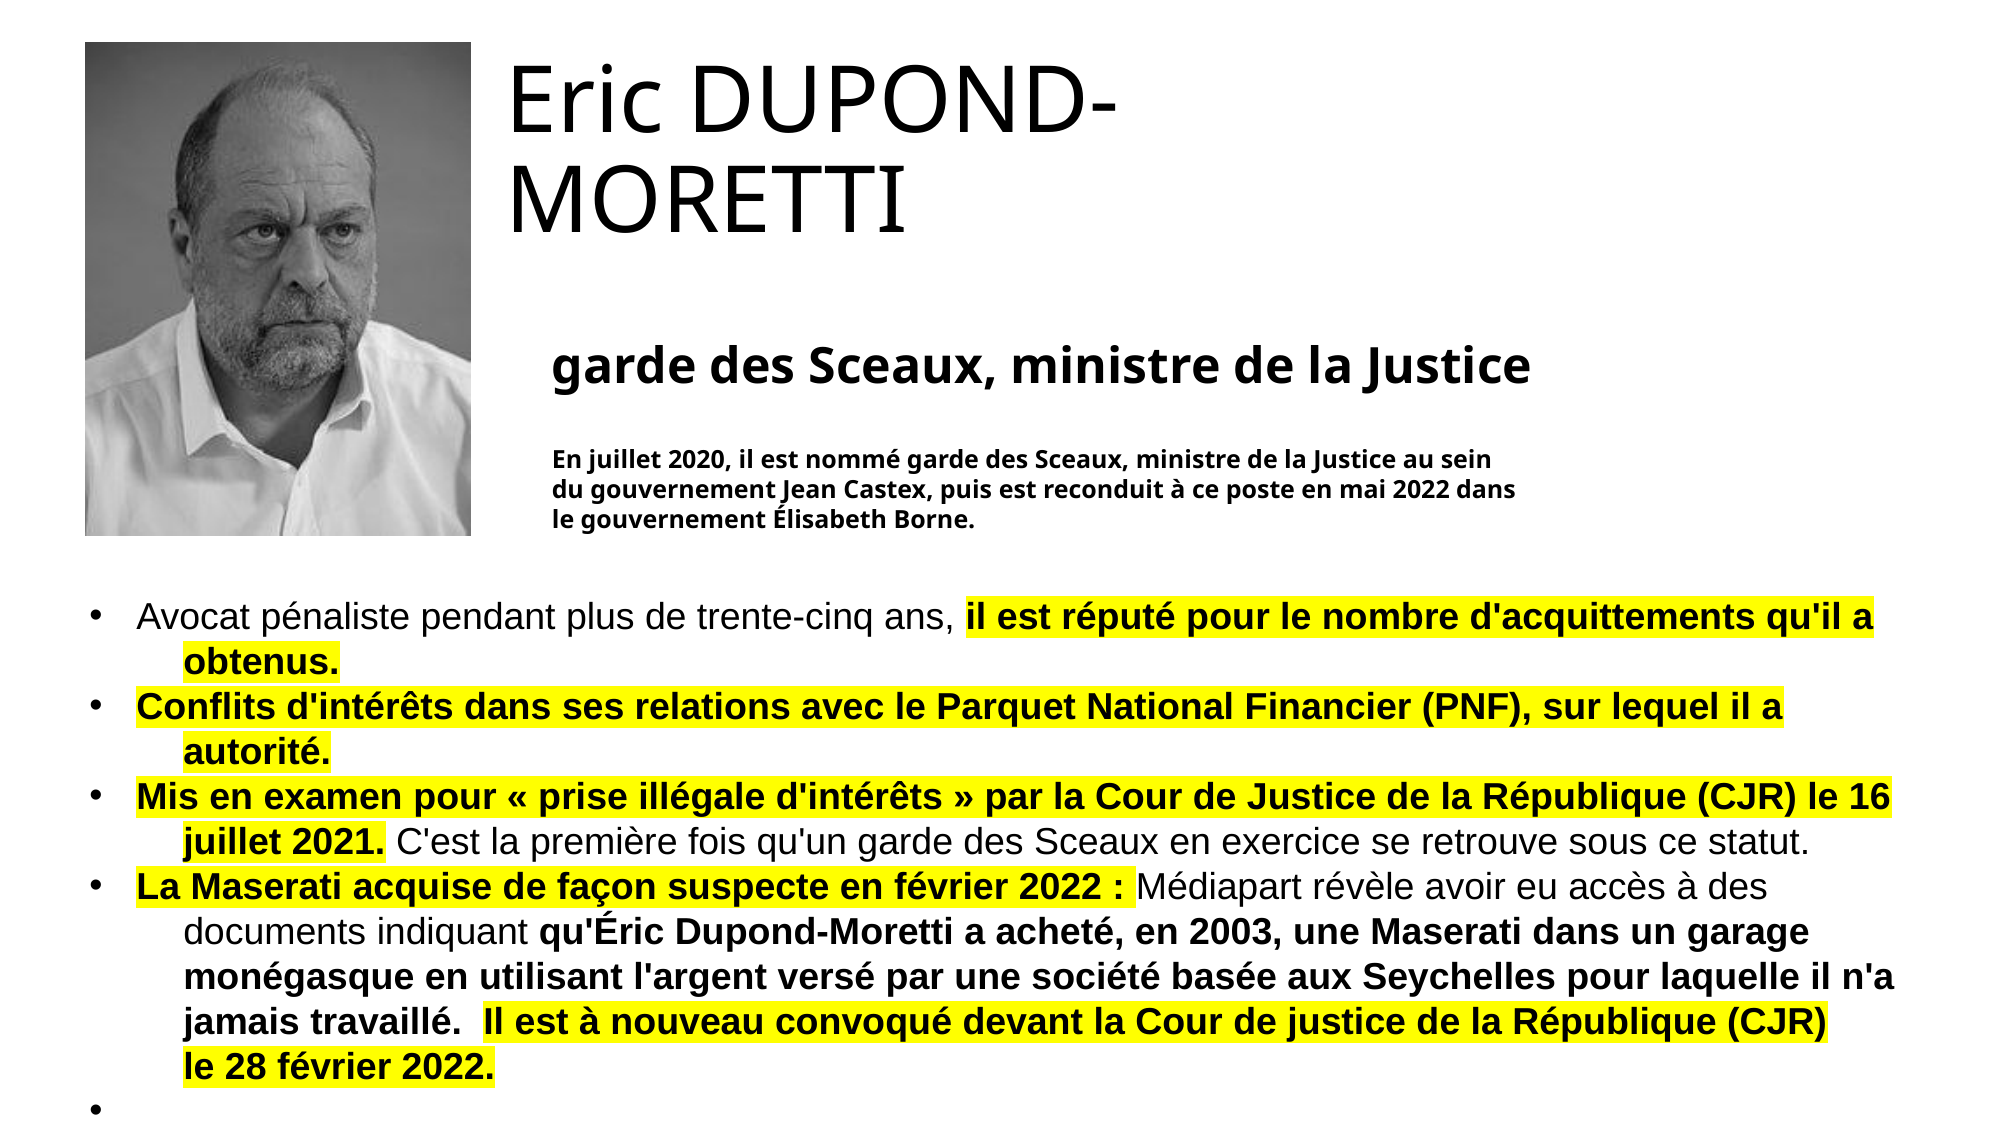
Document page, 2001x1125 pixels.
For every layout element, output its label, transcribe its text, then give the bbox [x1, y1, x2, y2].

text_box garde des Sceaux, ministre de la Justice [536, 200, 1765, 535]
text_box En juillet 2020, il est nommé garde des Sceaux, ministre de la Justice au sein du gouvernement Jean Castex, puis est reconduit à ce poste en mai 2022 dans le gouvernement Élisabeth Borne. [536, 436, 1537, 543]
picture [85, 42, 471, 536]
title Eric DUPOND-MORETTI [490, 44, 1516, 262]
text_box Avocat pénaliste pendant plus de trente-cinq ans, il est réputé pour le nombre d'acquittements qu'il a obtenus. Conflits d'intérêts dans ses relations avec le Parquet National Financier (PNF), sur lequel il a autorité. Mis en examen pour « prise illégale d'intérêts » par la Cour de Justice de la République (CJR) le 16 juillet 2021. C'est la première fois qu'un garde des Sceaux en exercice se retrouve sous ce statut. La Maserati acquise de façon suspecte en février 2022 : Médiapart révèle avoir eu accès à des documents indiquant qu'Éric Dupond-Moretti a acheté, en 2003, une Maserati dans un garage monégasque en utilisant l'argent versé par une société basée aux Seychelles pour laquelle il n'a jamais travaillé. Il est à nouveau convoqué devant la Cour de justice de la République (CJR) le 28 février 2022. [74, 584, 1923, 1125]
